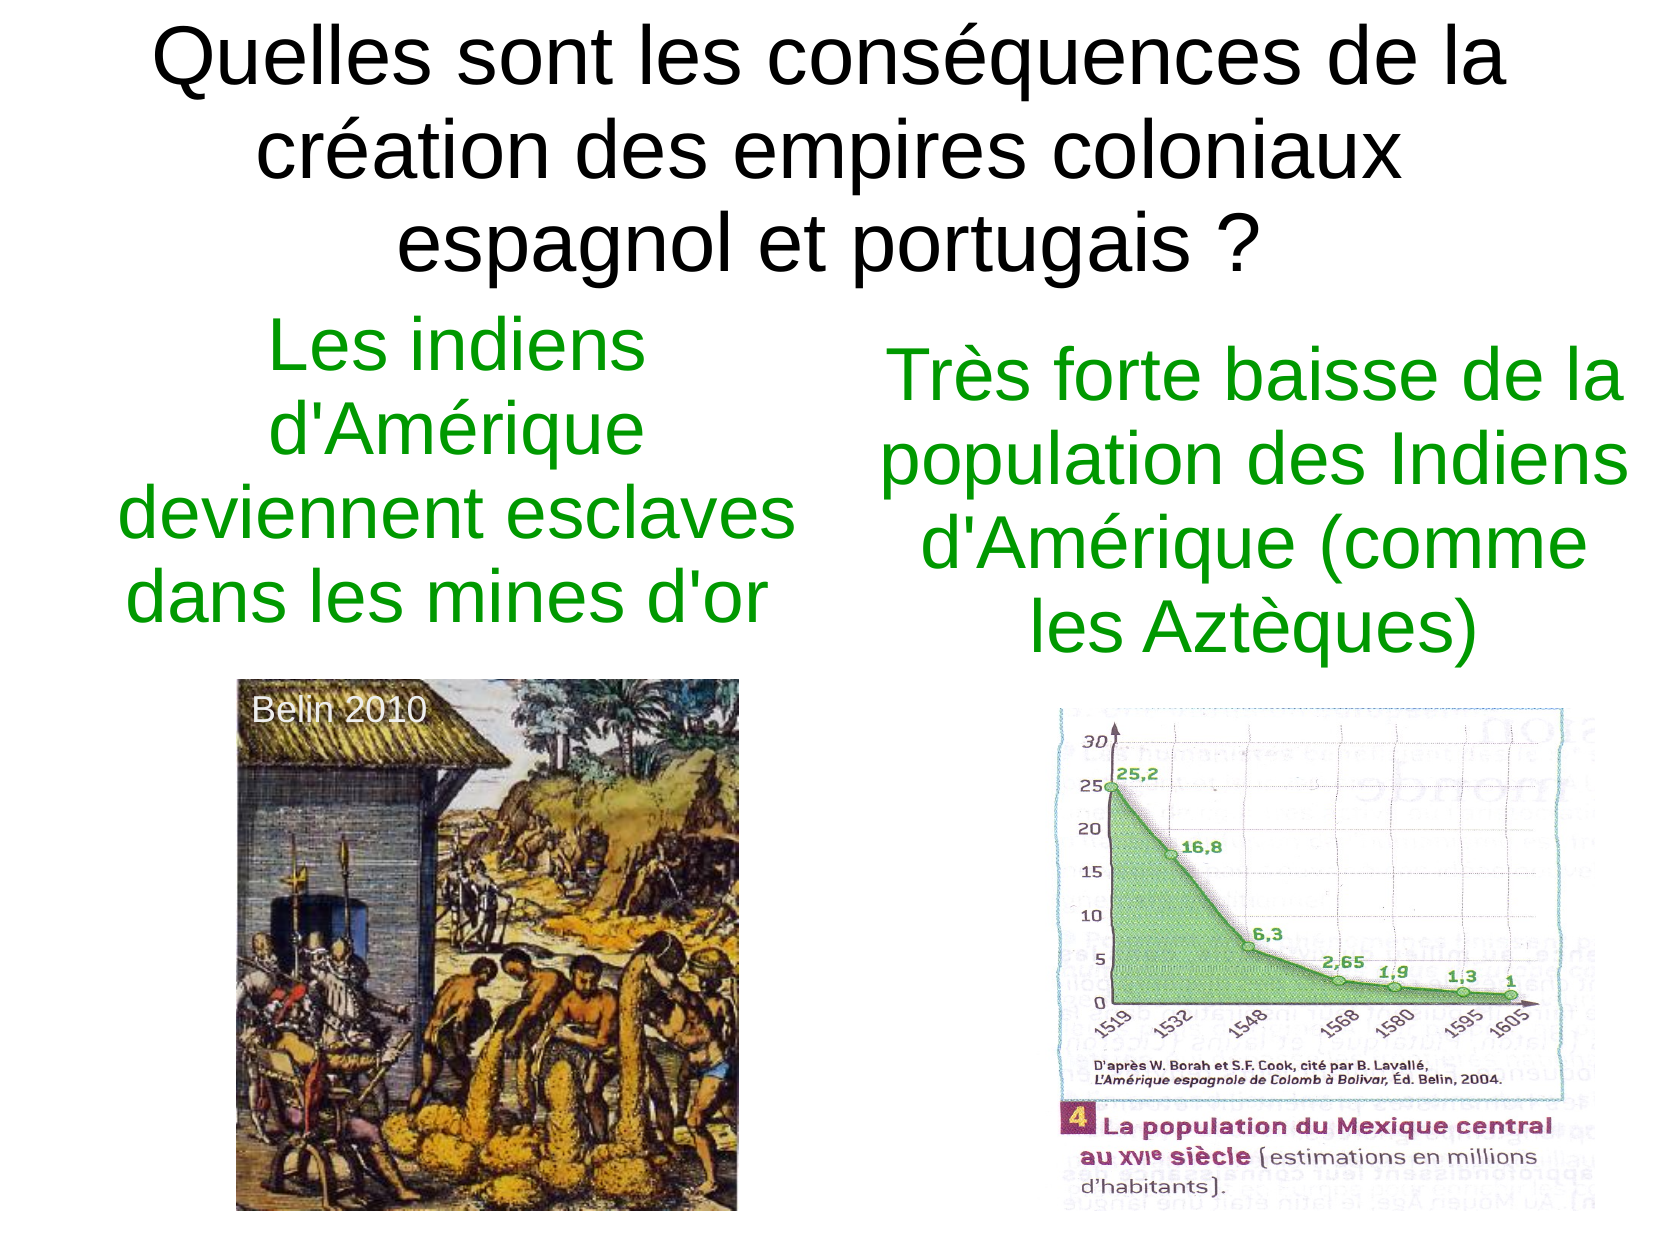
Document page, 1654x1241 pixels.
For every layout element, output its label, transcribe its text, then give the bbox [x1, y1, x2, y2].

text_box Les indiens d'Amérique deviennent esclaves dans les mines d'or [88, 317, 827, 647]
picture [1033, 708, 1595, 1211]
picture [236, 679, 739, 1211]
text_box Très forte baisse de la population des Indiens d'Amérique (comme les Aztèques) [856, 324, 1654, 676]
text_box Quelles sont les conséquences de la création des empires coloniaux espagnol et portugais ? [64, 2, 1595, 317]
text_box Belin 2010 [236, 681, 473, 739]
